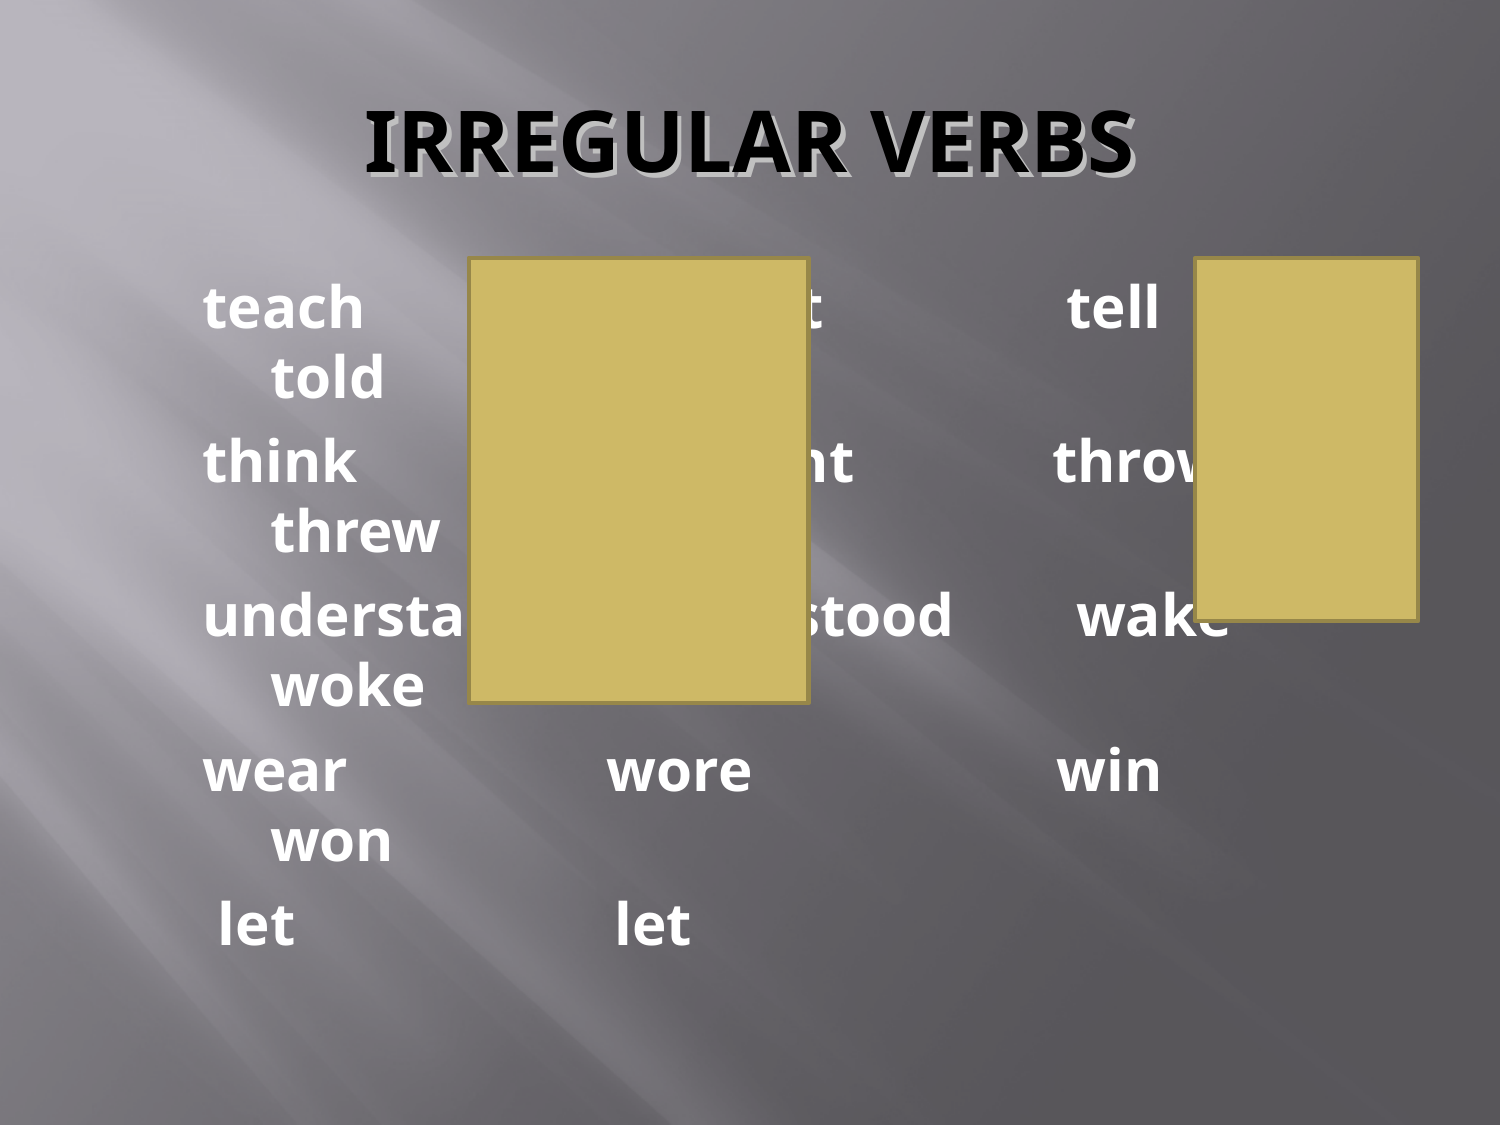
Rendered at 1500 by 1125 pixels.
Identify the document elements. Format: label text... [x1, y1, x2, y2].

title IRREGULAR VERBS [75, 45, 1426, 233]
list teach taught tell told think thought throw threw understand understood wake woke wear wore win won let let [75, 262, 1426, 1036]
text_box [469, 258, 809, 703]
text_box [1195, 258, 1418, 621]
